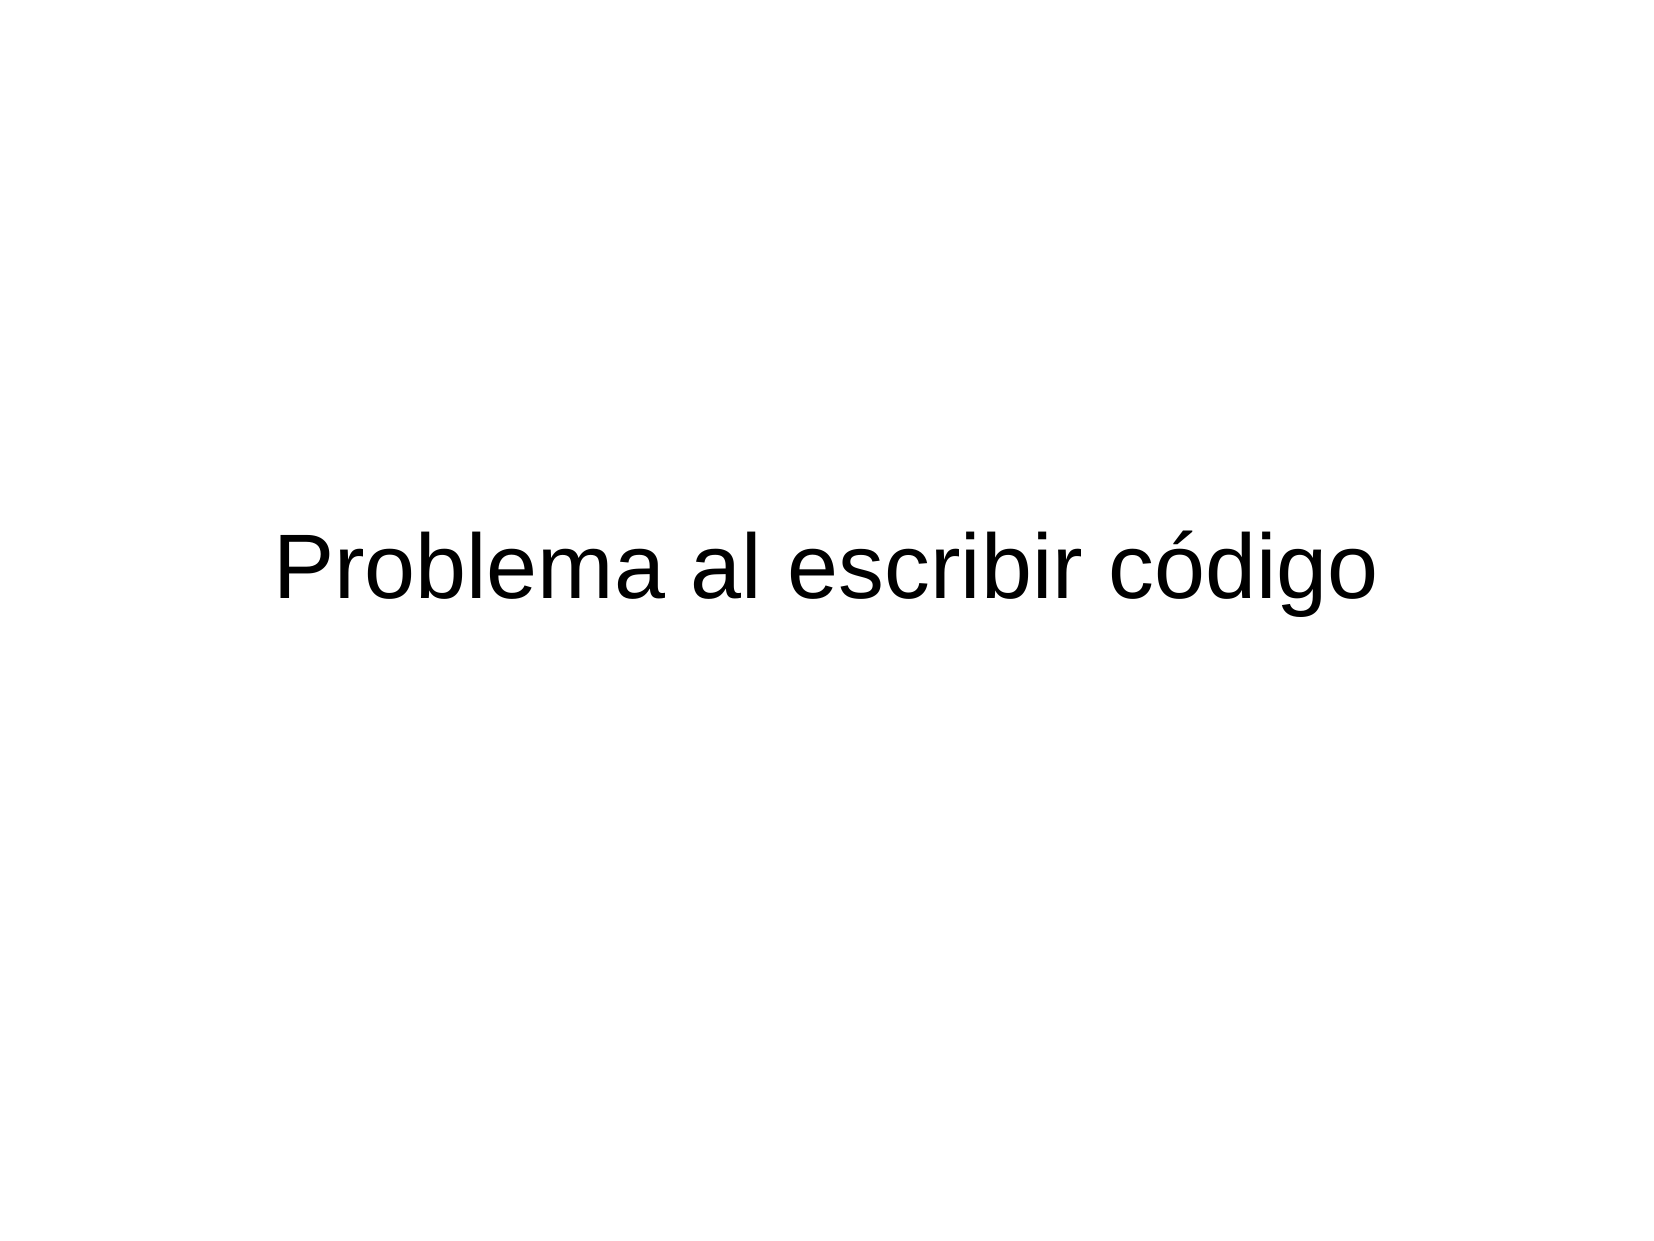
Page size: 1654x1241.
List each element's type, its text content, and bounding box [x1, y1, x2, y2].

title Problema al escribir código [82, 462, 1571, 670]
